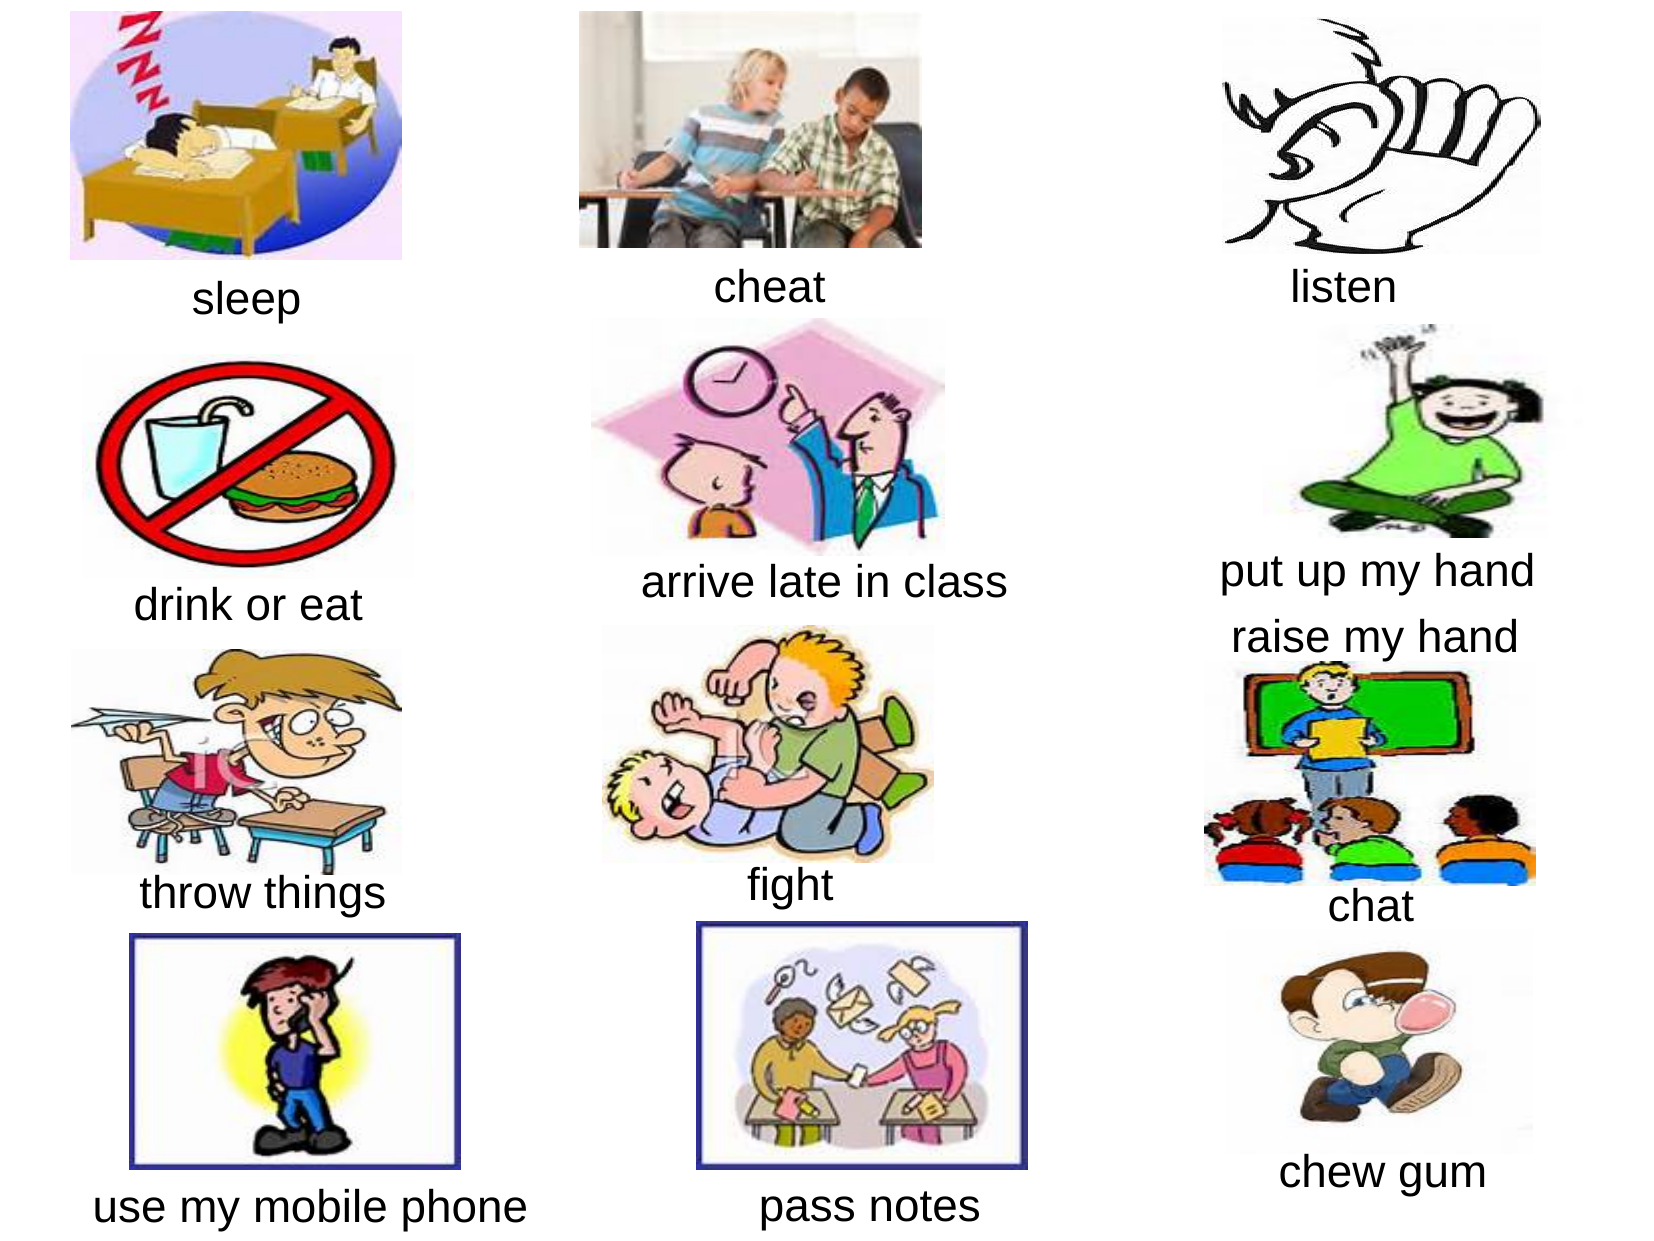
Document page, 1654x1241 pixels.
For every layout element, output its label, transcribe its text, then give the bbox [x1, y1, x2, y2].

text_box use my mobile phone [77, 1174, 544, 1241]
picture [579, 11, 922, 249]
picture [1226, 929, 1533, 1154]
text_box arrive late in class [625, 548, 1023, 615]
text_box raise my hand [1216, 603, 1534, 670]
text_box cheat [698, 253, 841, 320]
picture [82, 354, 414, 579]
picture [696, 921, 1028, 1170]
picture [1222, 17, 1541, 254]
text_box listen [1275, 253, 1413, 320]
text_box chat [1312, 872, 1429, 939]
picture [1263, 324, 1583, 538]
text_box throw things [124, 859, 402, 926]
picture [591, 318, 945, 556]
text_box pass notes [744, 1172, 996, 1239]
picture [129, 933, 461, 1170]
picture [70, 11, 402, 260]
picture [71, 649, 402, 875]
text_box chew gum [1263, 1138, 1503, 1205]
picture [1204, 661, 1536, 886]
text_box fight [732, 851, 875, 922]
text_box sleep [177, 265, 317, 332]
text_box put up my hand [1204, 537, 1551, 604]
text_box drink or eat [118, 571, 378, 638]
picture [602, 625, 934, 863]
